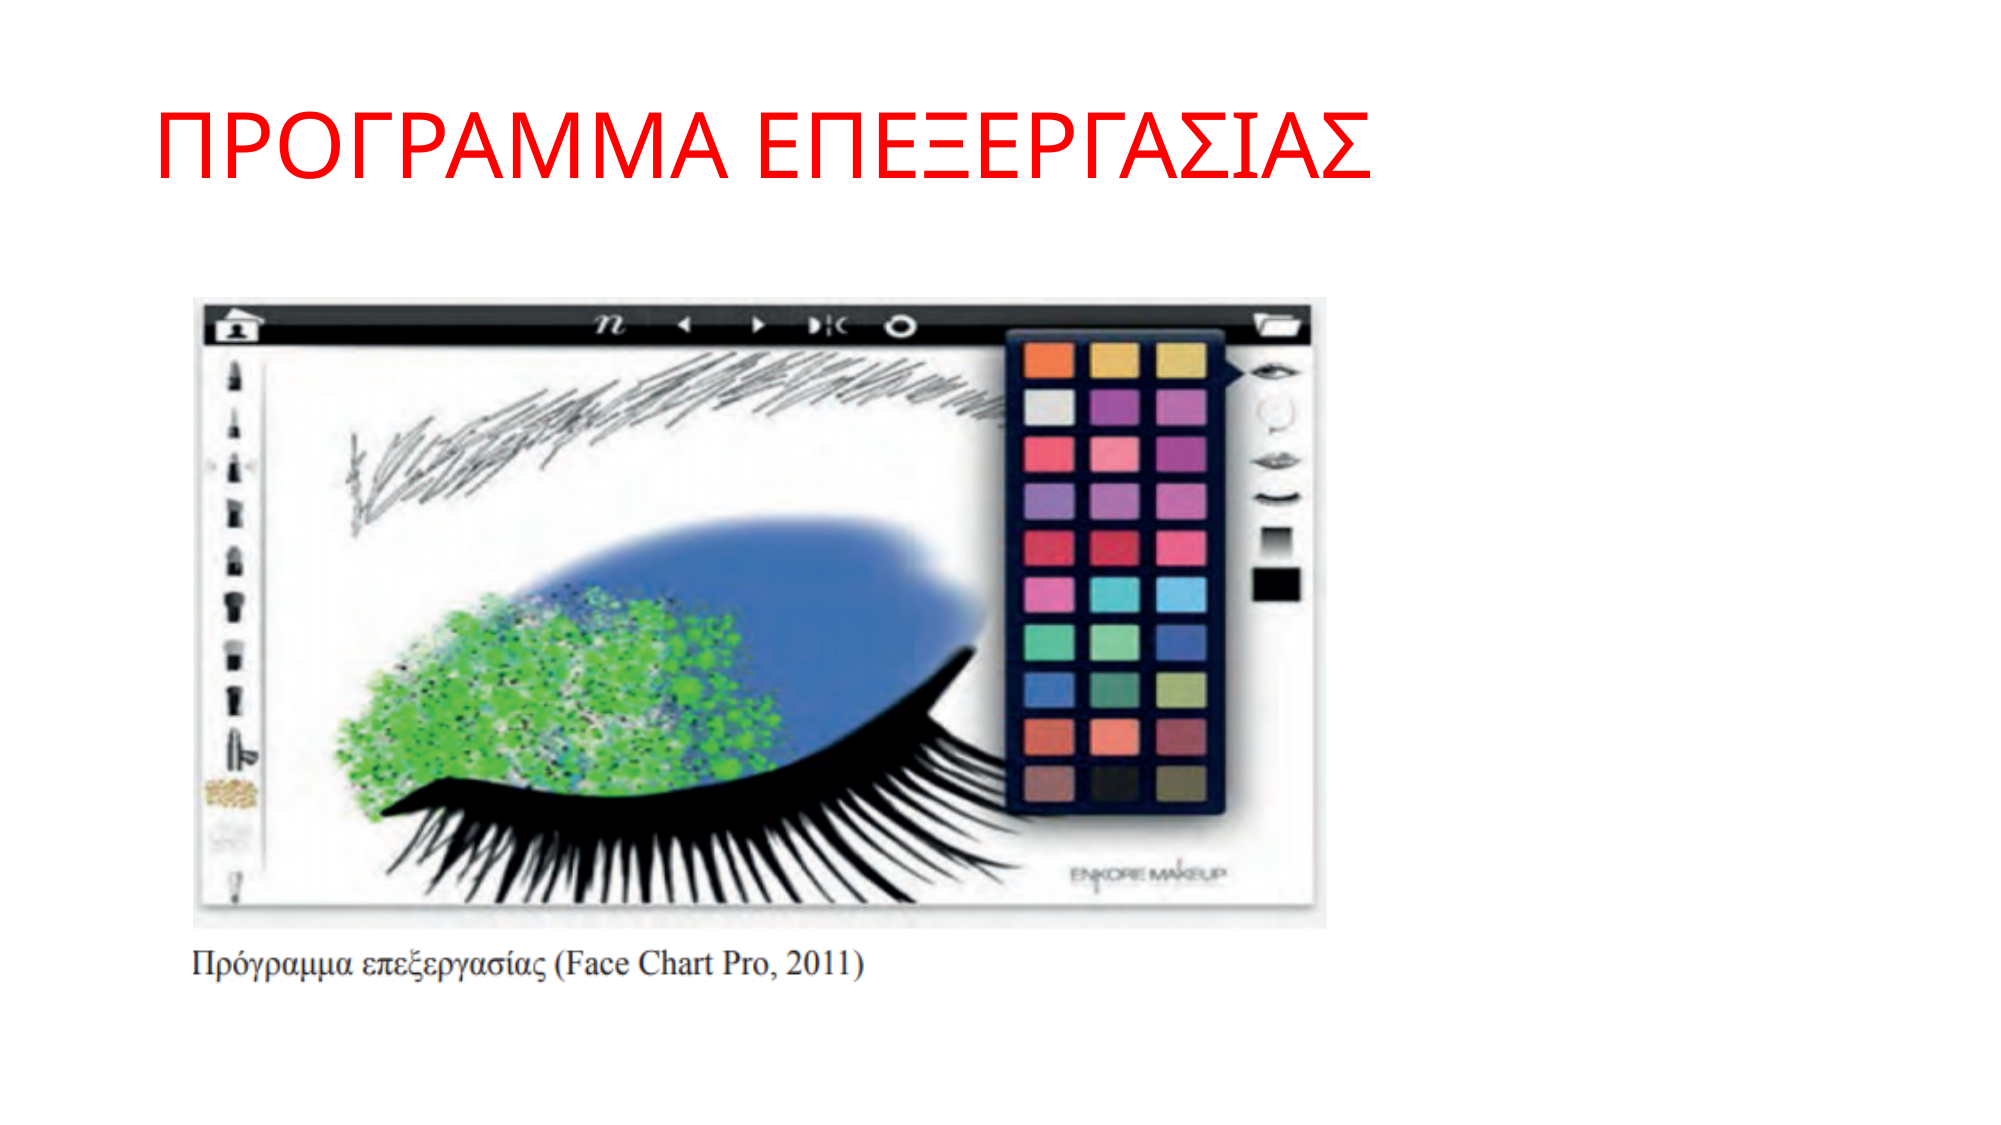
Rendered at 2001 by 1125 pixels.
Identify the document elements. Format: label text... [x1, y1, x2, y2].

picture [193, 297, 1439, 995]
title ΠΡΟΓΡΑΜΜΑ ΕΠΕΞΕΡΓΑΣΙΑΣ [137, 59, 1418, 237]
